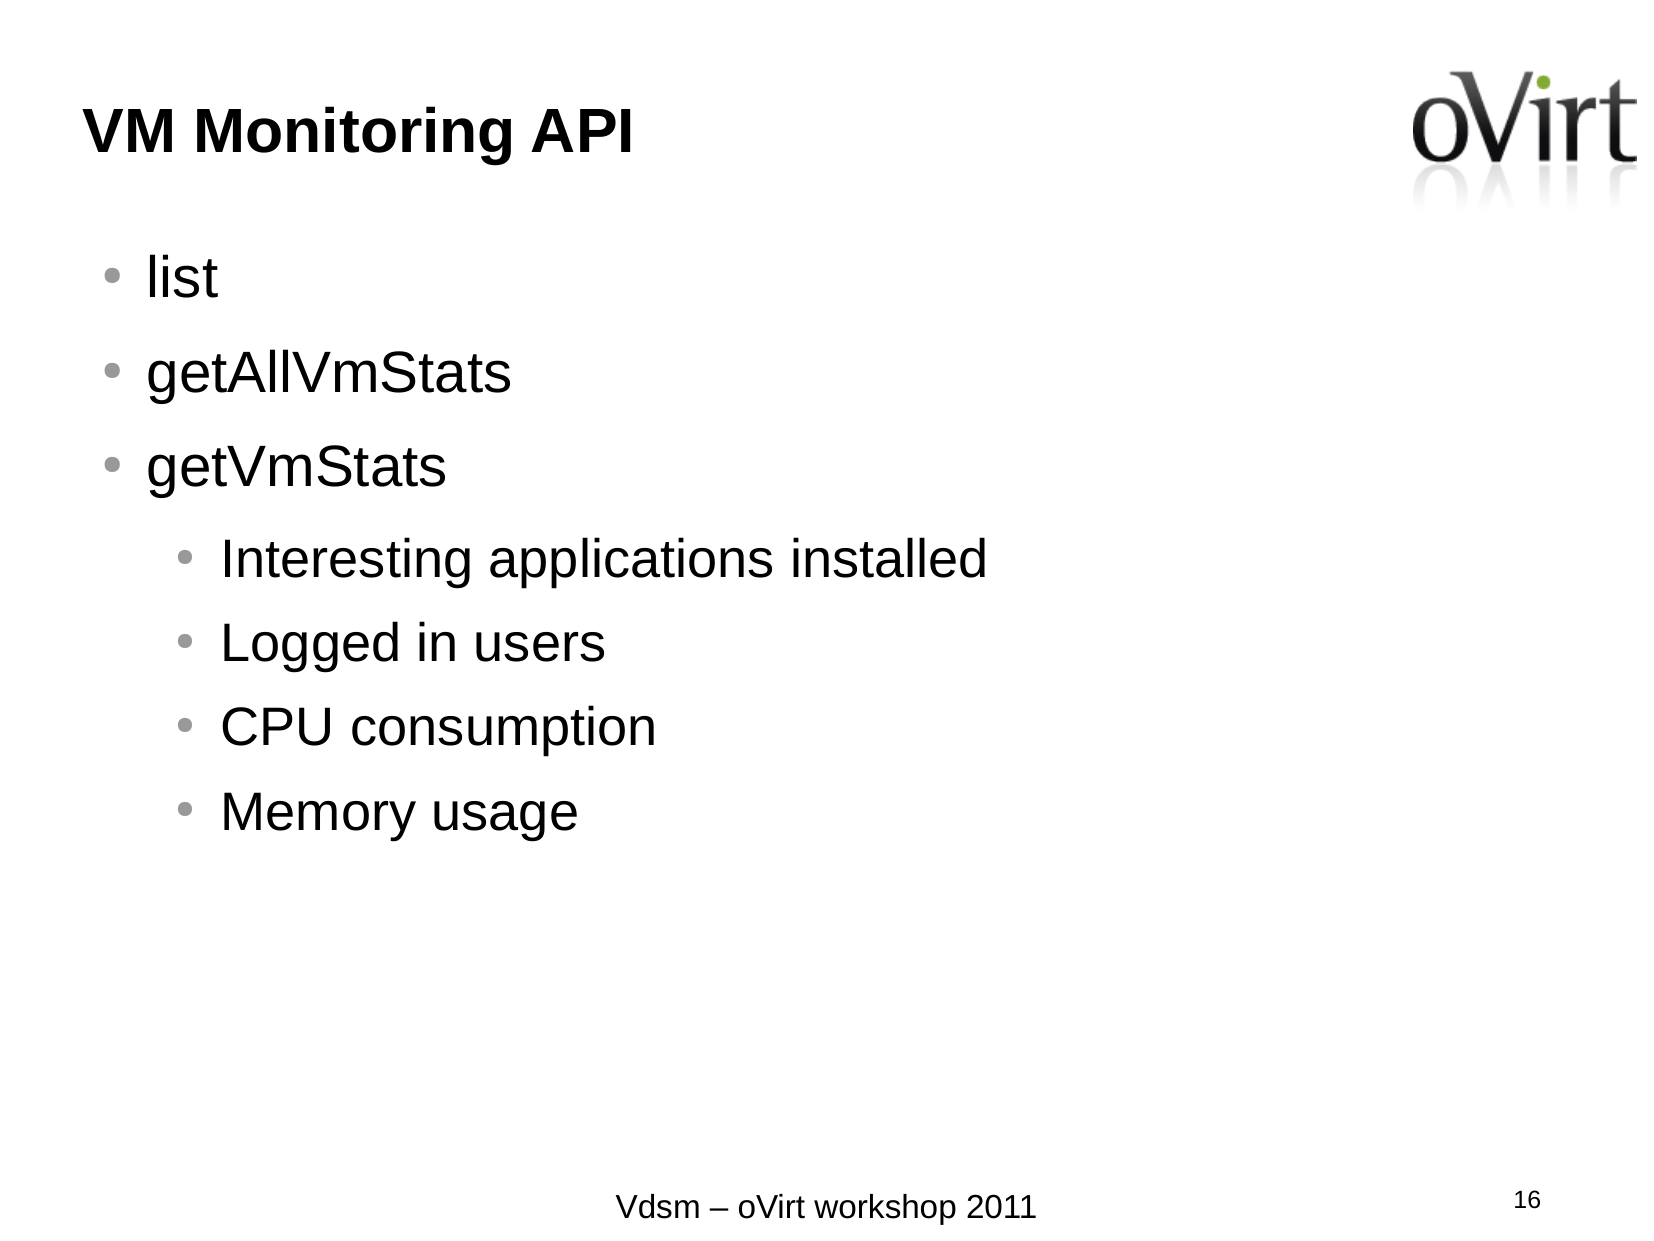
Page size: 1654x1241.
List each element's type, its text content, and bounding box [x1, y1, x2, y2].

picture [1571, 63, 1637, 212]
title VM Monitoring API [82, 37, 1571, 226]
list list getAllVmStats getVmStats Interesting applications installed Logged in users CPU consumption Memory usage [86, 244, 1576, 1039]
